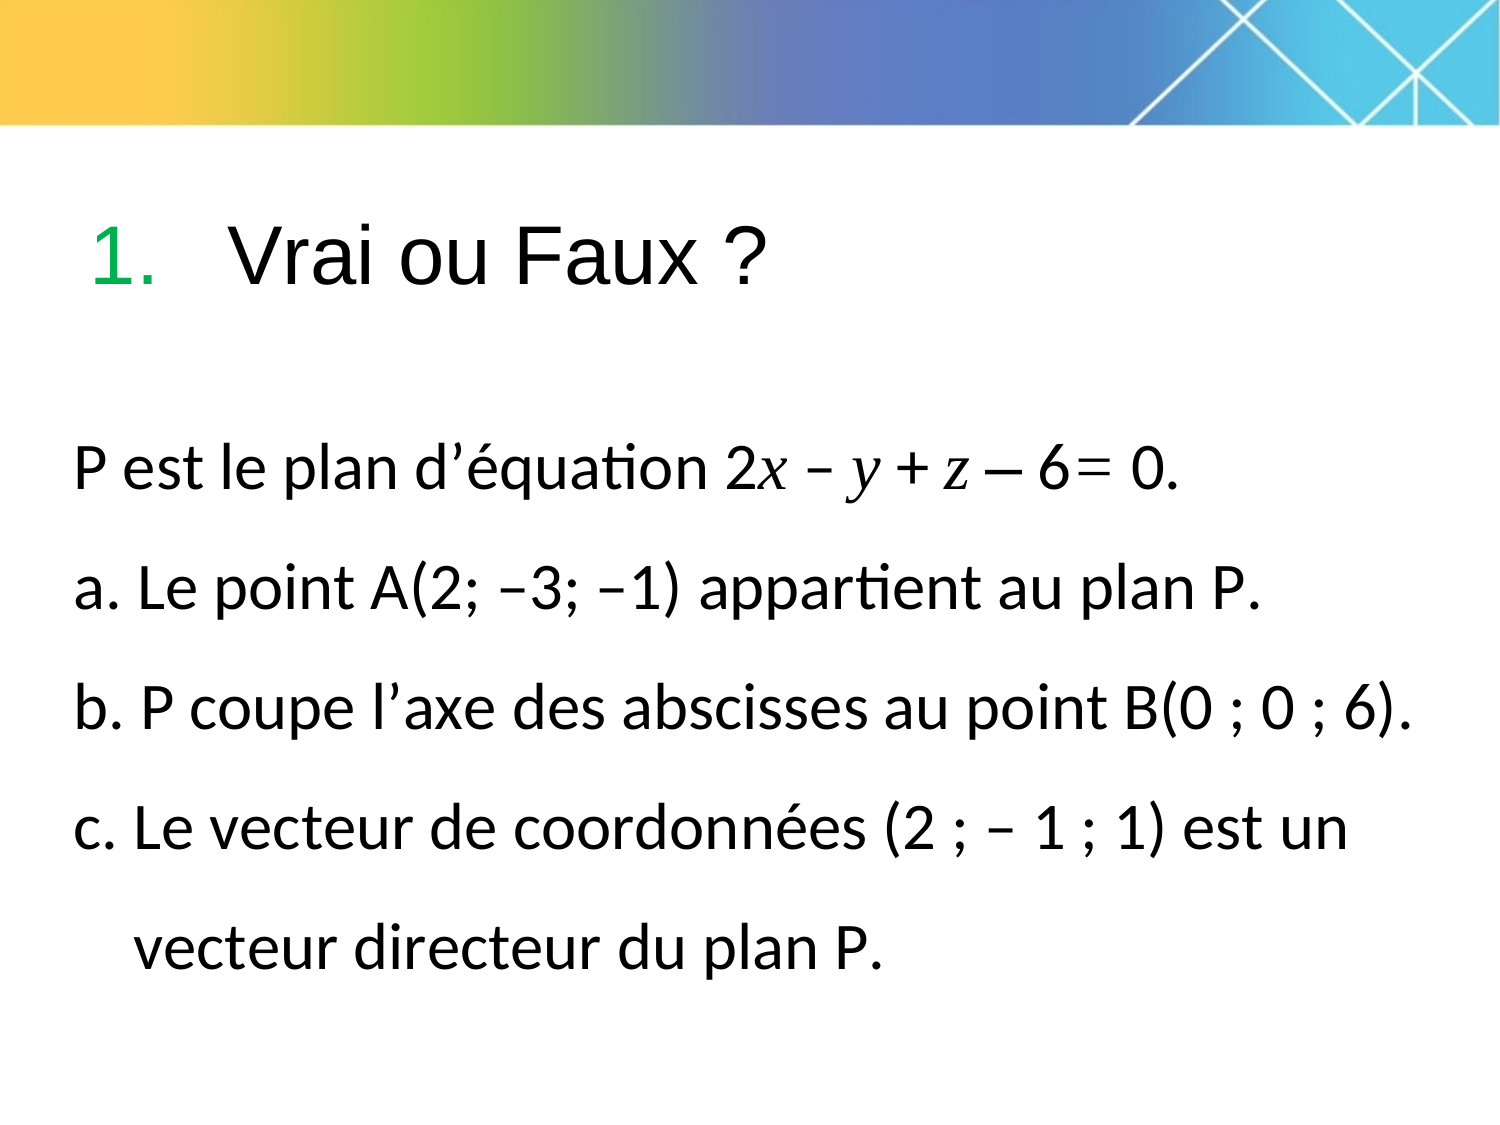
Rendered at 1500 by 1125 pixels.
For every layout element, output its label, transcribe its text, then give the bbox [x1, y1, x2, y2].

text_box Vrai ou Faux ? [75, 164, 1500, 339]
picture [0, 0, 1500, 127]
text_box P est le plan d’équation 2x – y + z – 6= 0. Le point A(2; –3; –1) appartient au plan P. P coupe l’axe des abscisses au point B(0 ; 0 ; 6). Le vecteur de coordonnées (2 ; – 1 ; 1) est un vecteur directeur du plan P. [58, 375, 1500, 991]
